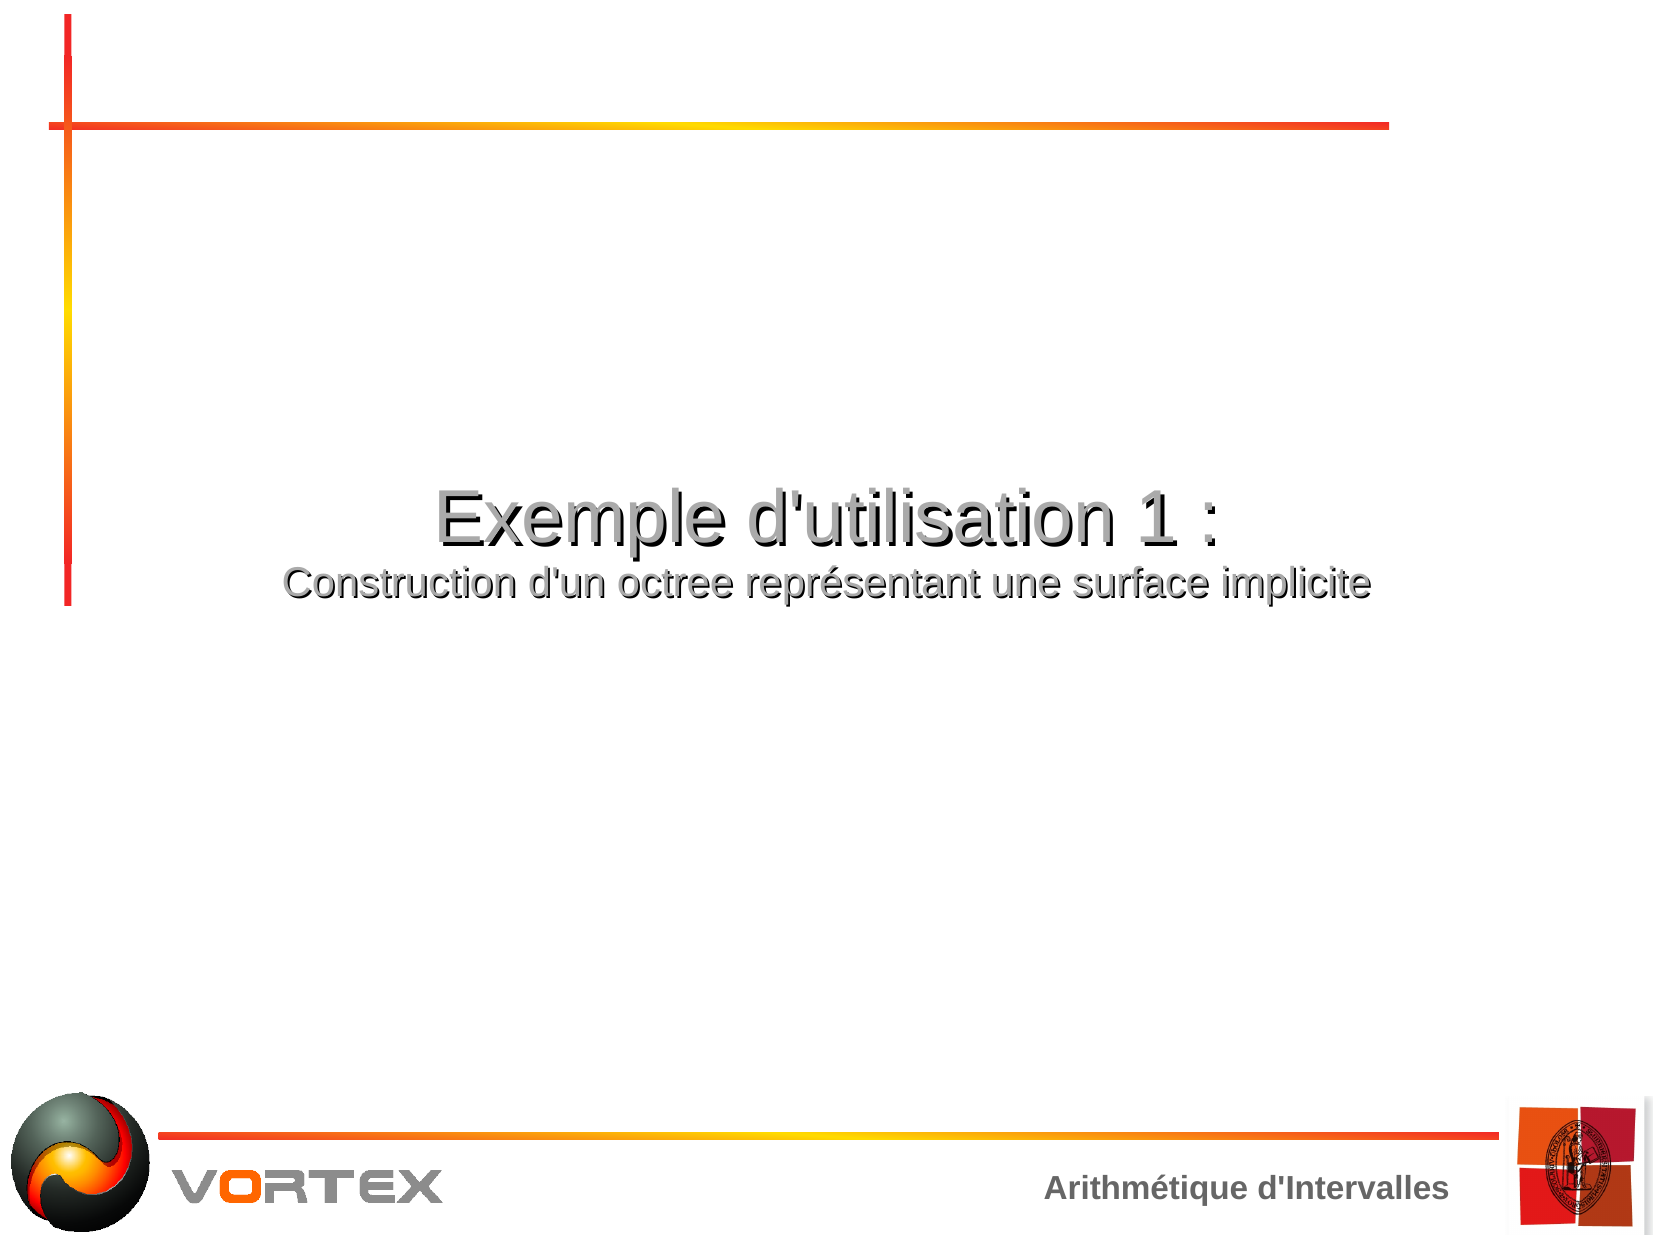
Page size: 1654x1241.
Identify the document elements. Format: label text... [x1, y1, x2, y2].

title Exemple d'utilisation 1 : Construction d'un octree représentant une surface implicite [0, 455, 1654, 626]
picture [11, 1092, 443, 1232]
picture [1505, 1096, 1653, 1235]
